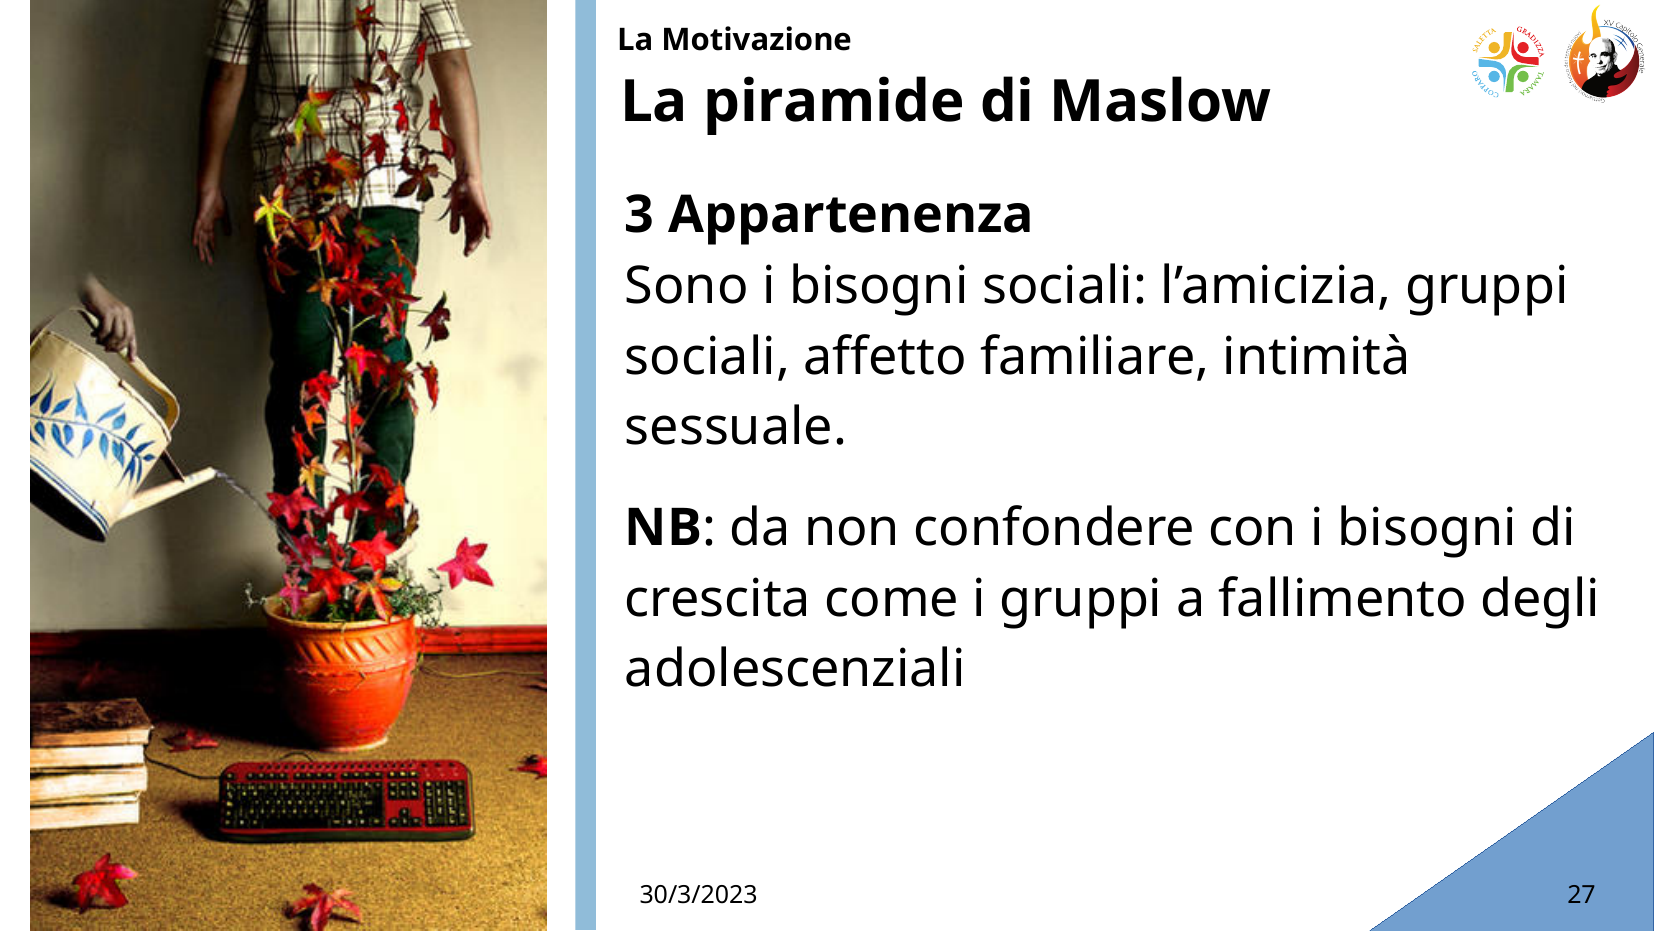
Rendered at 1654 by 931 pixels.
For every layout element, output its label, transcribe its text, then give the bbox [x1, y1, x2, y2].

text_box La Motivazione [602, 9, 1335, 63]
picture [30, 0, 547, 931]
title La piramide di Maslow [620, 70, 1617, 142]
picture [1563, 4, 1646, 103]
subtitle 3 Appartenenza Sono i bisogni sociali: l’amicizia, gruppi sociali, affetto familiare, intimità sessuale. NB: da non confondere con i bisogni di crescita come i gruppi a fallimento degli adolescenziali [624, 177, 1602, 873]
